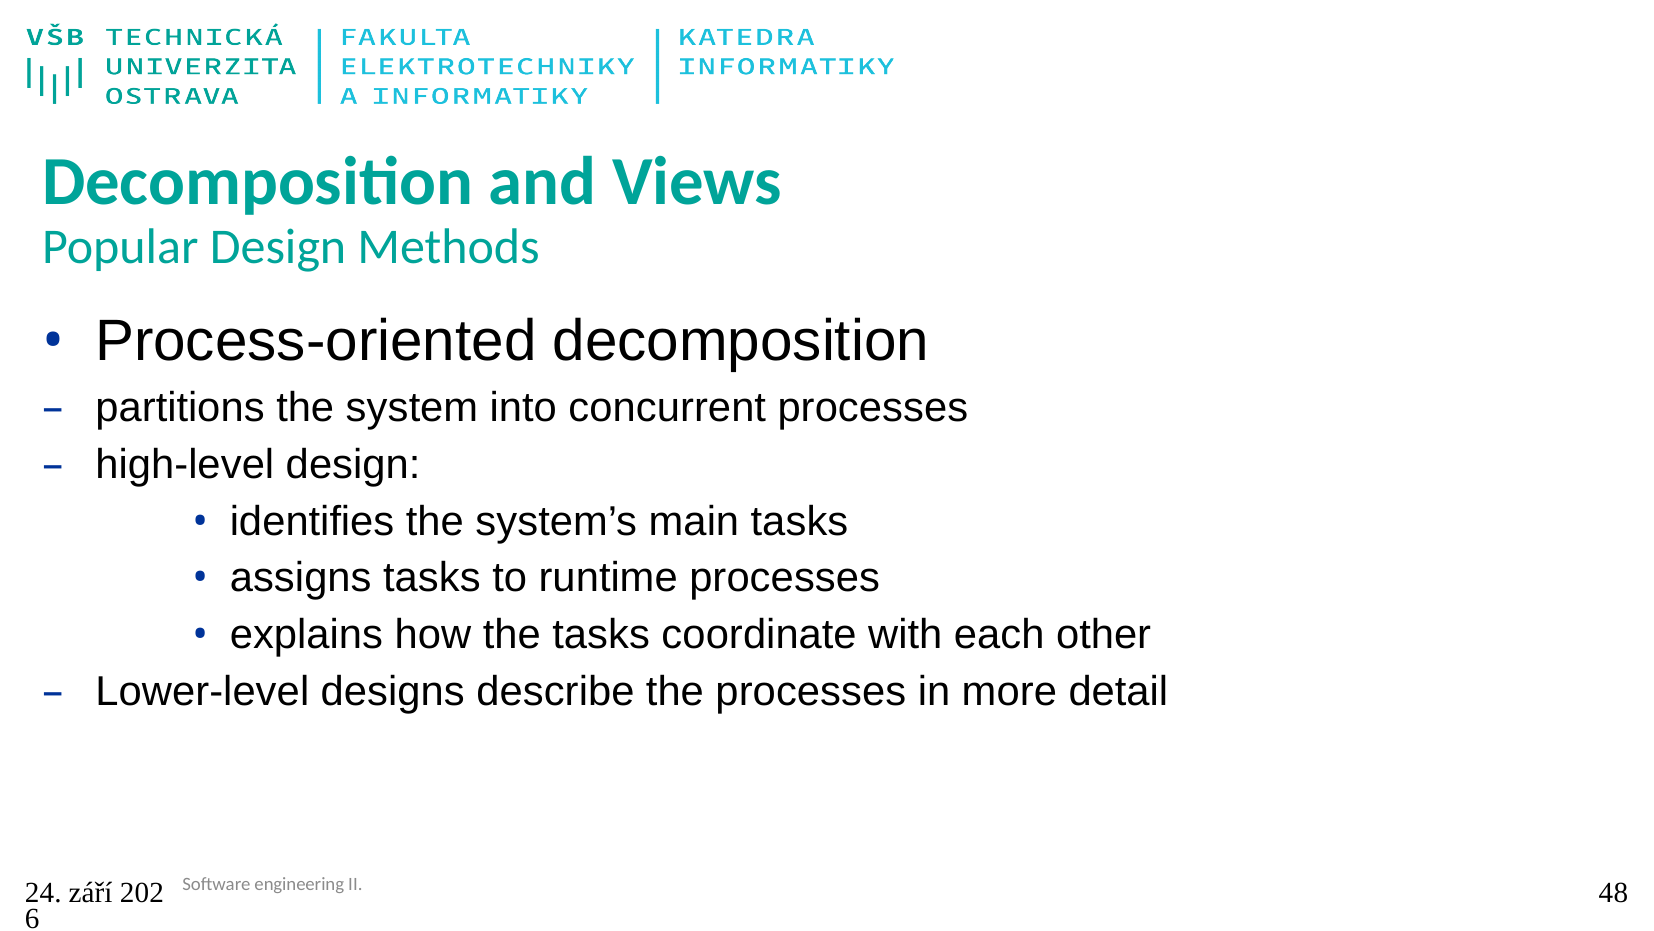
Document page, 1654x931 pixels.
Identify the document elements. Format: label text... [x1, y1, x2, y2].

footer Software engineering II. [167, 862, 1516, 904]
picture [26, 23, 894, 104]
list Process-oriented decomposition partitions the system into concurrent processes high-level design: identifies the system’s main tasks assigns tasks to runtime processes explains how the tasks coordinate with each other Lower-level designs describe the processes in more detail [27, 302, 1628, 842]
title Decomposition and Views Popular Design Methods [27, 142, 1628, 282]
